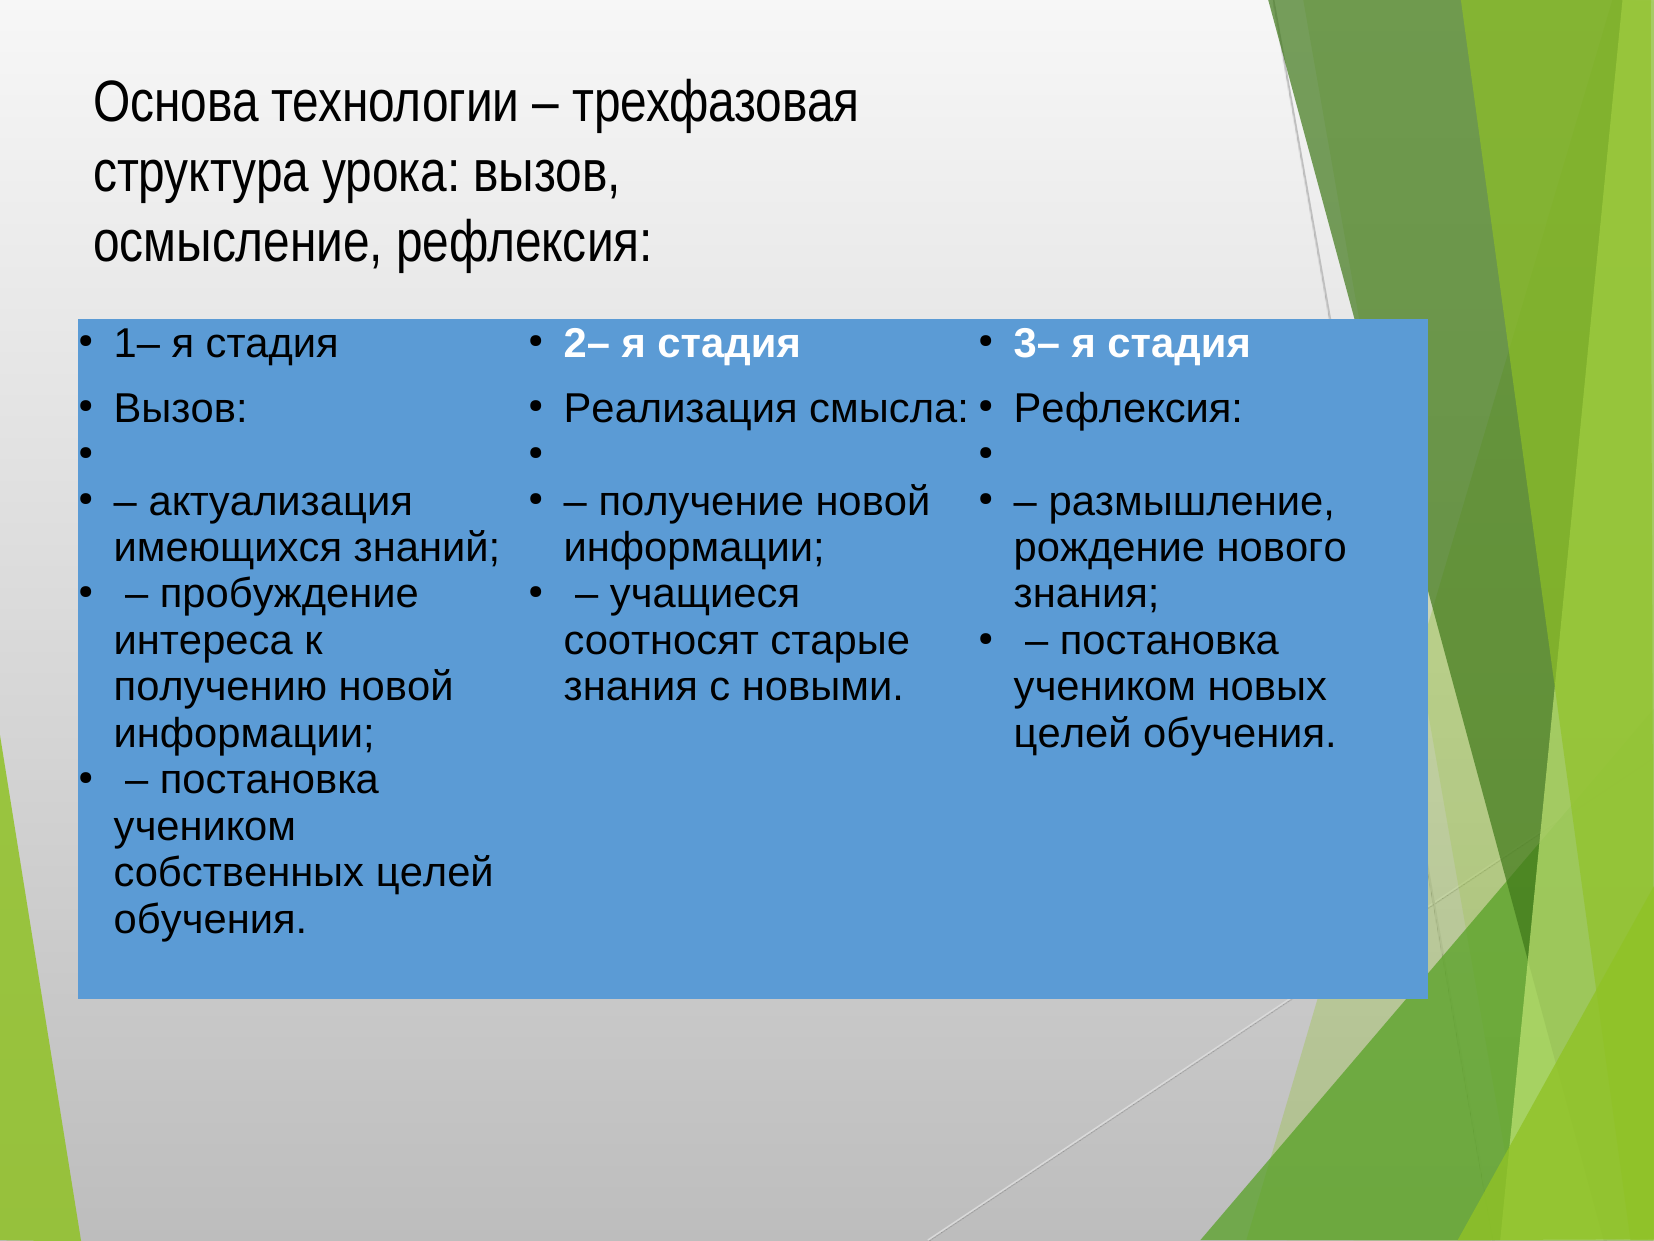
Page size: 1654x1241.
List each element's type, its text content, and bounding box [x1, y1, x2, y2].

table_header 1– я стадия [78, 319, 528, 384]
table_cell Рефлексия: – размышление, рождение нового знания; – постановка учеником новых целей обучения. [978, 384, 1428, 999]
table_cell Реализация смысла: – получение новой информации; – учащиеся соотносят старые знания с новыми. [528, 384, 978, 999]
table_header 3– я стадия [978, 319, 1428, 384]
text_box Основа технологии – трехфазовая структура урока: вызов, осмысление, рефлексия: [78, 55, 905, 319]
table_header 2– я стадия [528, 319, 978, 384]
table_cell Вызов: – актуализация имеющихся знаний; – пробуждение интереса к получению новой информации; – постановка учеником собственных целей обучения. [78, 384, 528, 999]
